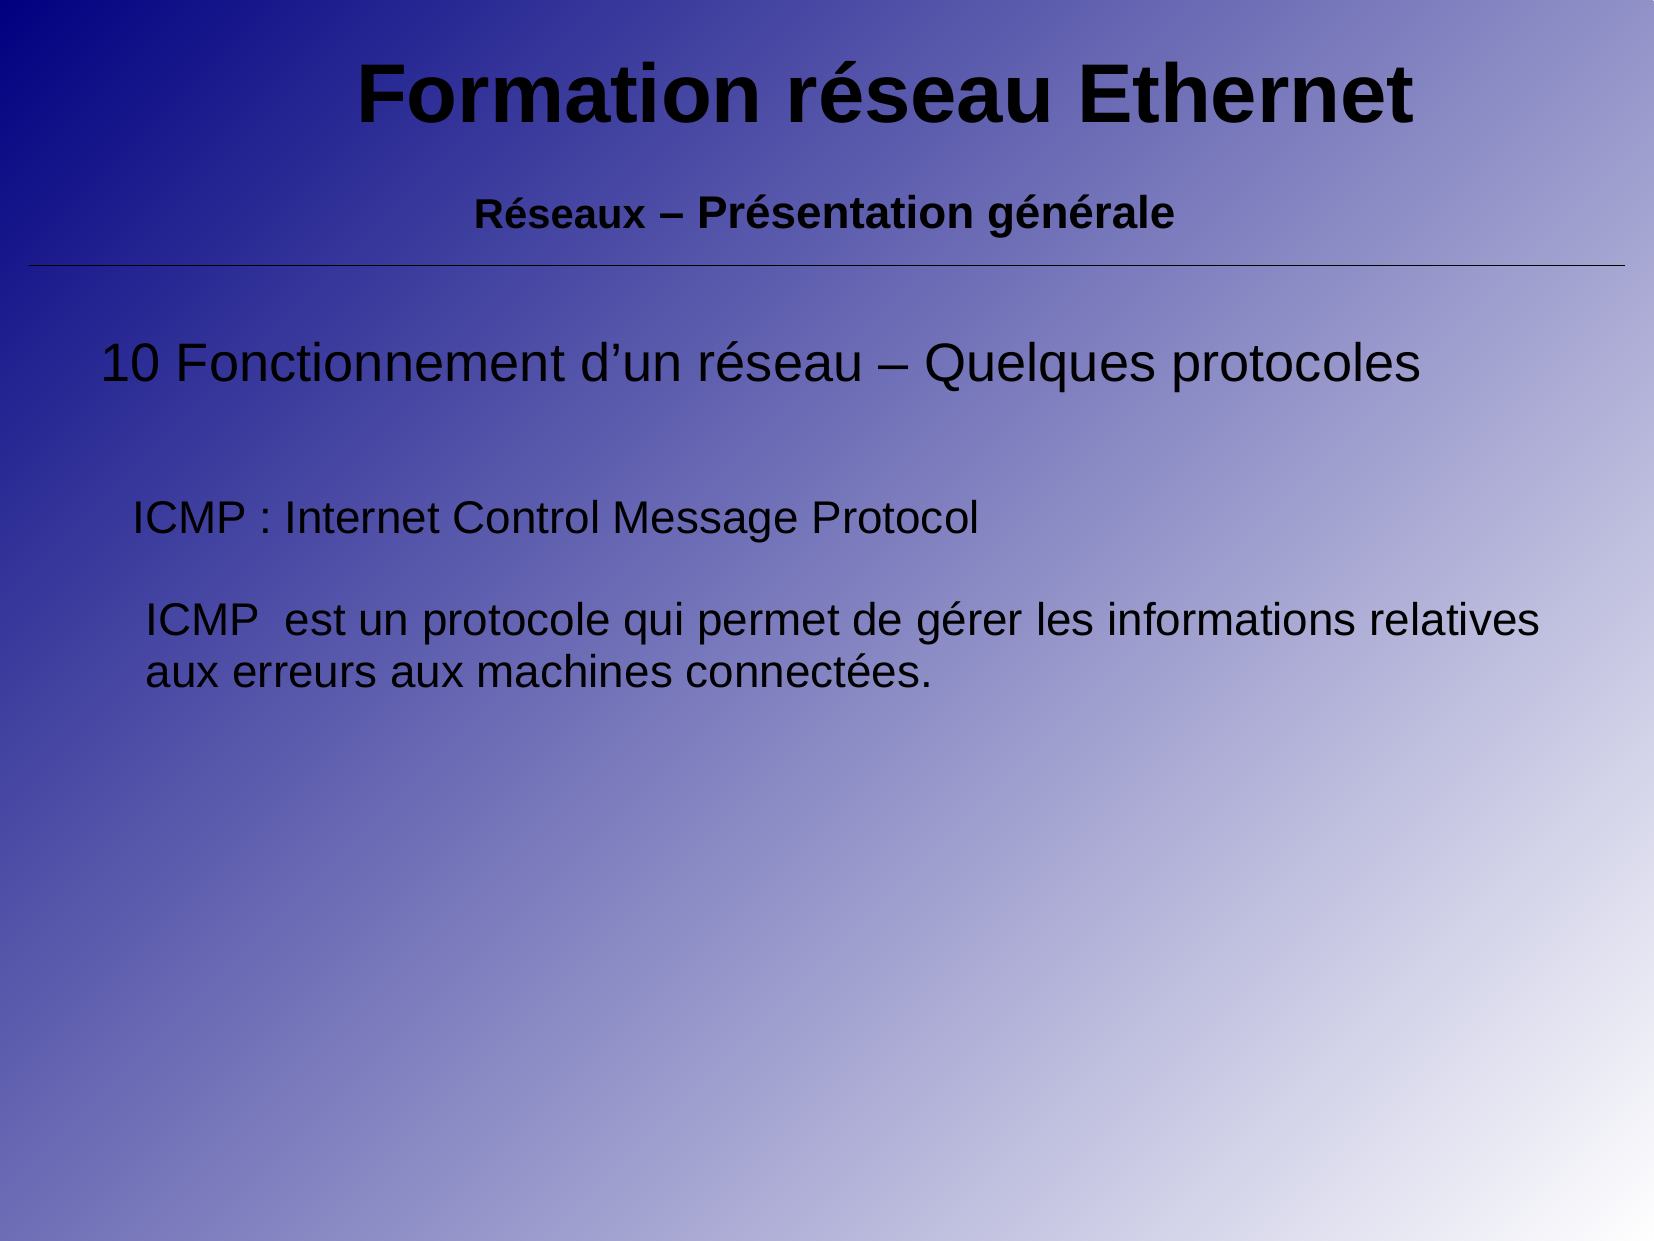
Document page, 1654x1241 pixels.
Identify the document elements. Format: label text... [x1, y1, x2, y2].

text_box Formation réseau Ethernet [324, 39, 1447, 148]
text_box Réseaux – Présentation générale [29, 266, 1621, 354]
text_box 10 Fonctionnement d’un réseau – Quelques protocoles [85, 324, 1439, 401]
text_box ICMP : Internet Control Message Protocol ICMP est un protocole qui permet de gérer les informations relatives aux erreurs aux machines connectées. [118, 484, 1557, 704]
text_box Réseaux – Présentation générale [29, 177, 1621, 265]
